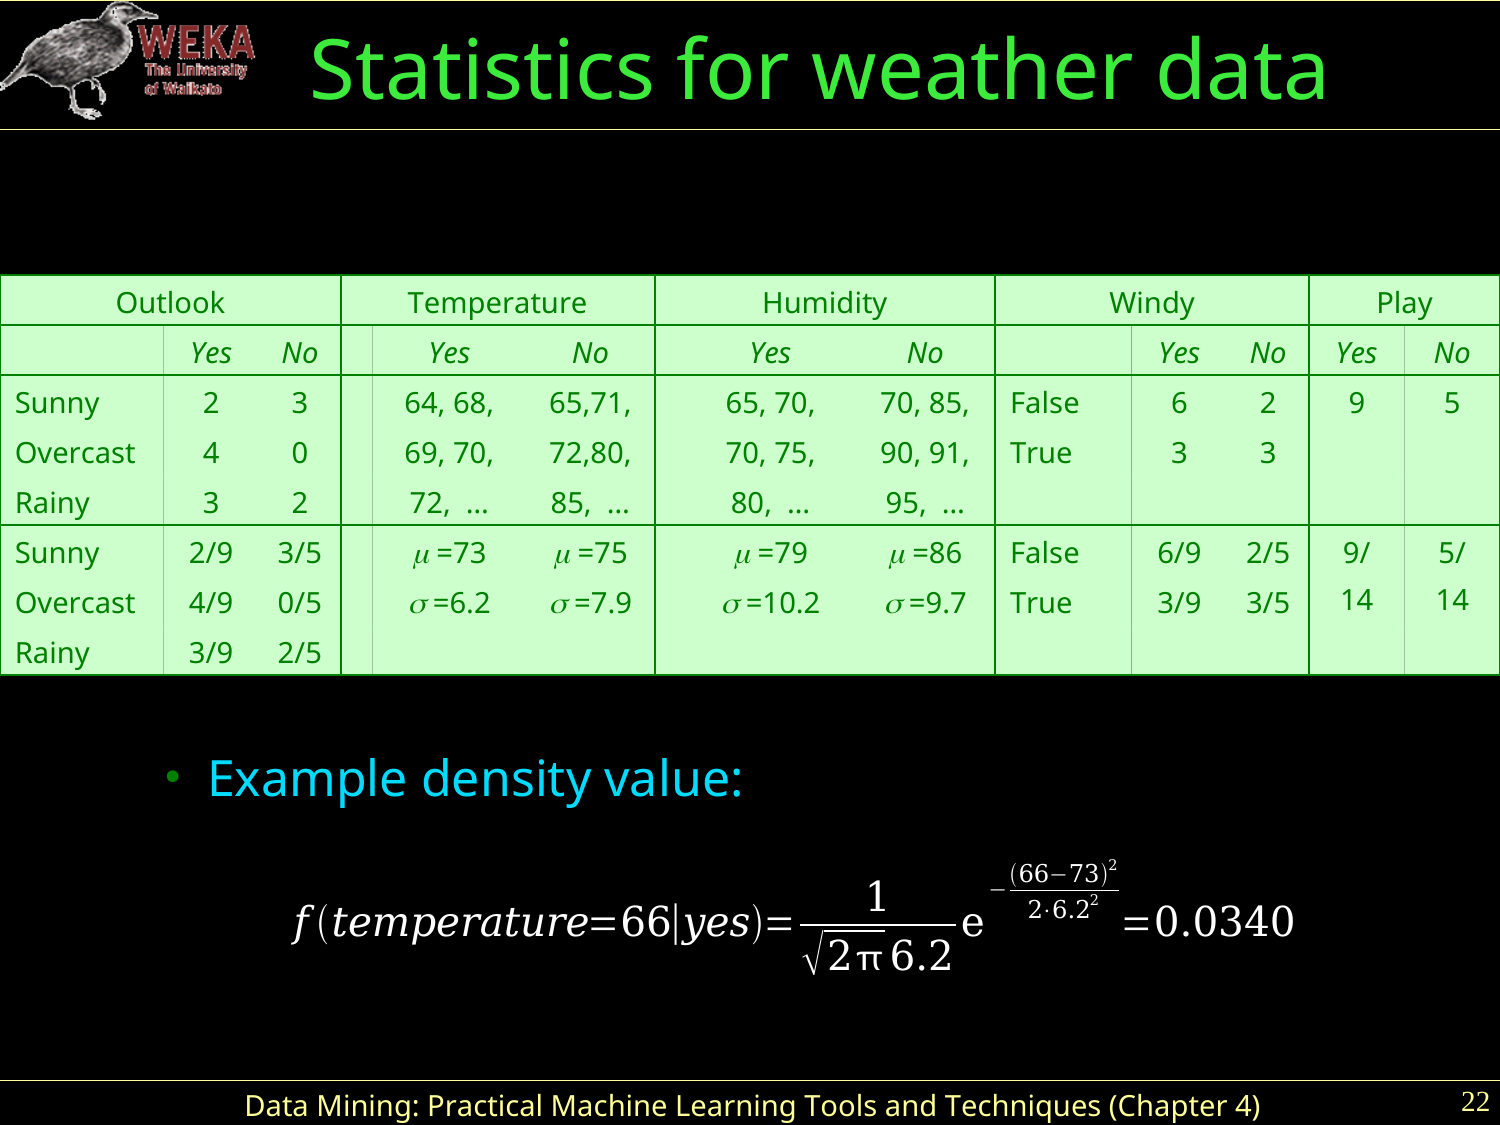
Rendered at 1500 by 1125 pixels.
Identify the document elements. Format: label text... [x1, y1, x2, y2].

text_box False [996, 376, 1132, 425]
text_box 2/5 [260, 625, 340, 674]
text_box Yes [1132, 326, 1228, 374]
text_box True [996, 425, 1132, 475]
text_box Yes [164, 326, 260, 374]
text_box 5 [1405, 376, 1499, 425]
text_box  =75 [527, 526, 654, 575]
text_box [996, 625, 1308, 674]
text_box Rainy [1, 475, 164, 524]
text_box No [856, 326, 994, 374]
text_box Overcast [1, 425, 164, 475]
text_box Sunny [1, 526, 164, 575]
text_box 9/ 14 [1310, 526, 1405, 575]
text_box 3/9 [1132, 575, 1228, 625]
text_box 6/9 [1132, 526, 1228, 575]
text_box Windy [996, 276, 1308, 324]
text_box  =7.9 [527, 575, 654, 625]
text_box Example density value: [149, 736, 1388, 973]
text_box  =9.7 [856, 575, 994, 625]
text_box 69, 70, [373, 425, 527, 475]
chart [287, 856, 1300, 984]
text_box 65, 70, [687, 376, 856, 425]
text_box Yes [687, 326, 856, 374]
text_box Outlook [1, 276, 340, 324]
text_box  =86 [856, 526, 994, 575]
text_box 6 [1132, 376, 1228, 425]
text_box 2/9 [164, 526, 260, 575]
text_box 95, … [856, 475, 994, 524]
text_box 3 [164, 475, 260, 524]
text_box  =6.2 [373, 575, 527, 625]
text_box [656, 376, 687, 524]
text_box 2 [260, 475, 340, 524]
text_box 4 [164, 425, 260, 475]
text_box 70, 75, [687, 425, 856, 475]
text_box 5/ 14 [1405, 526, 1499, 575]
text_box 72, … [373, 475, 527, 524]
text_box 3 [260, 376, 340, 425]
text_box 70, 85, [856, 376, 994, 425]
text_box 3/9 [164, 625, 260, 674]
text_box 2/5 [1228, 526, 1308, 575]
text_box 90, 91, [856, 425, 994, 475]
text_box Rainy [1, 625, 164, 674]
title Statistics for weather data [295, 0, 1500, 148]
text_box 80, … [687, 475, 856, 524]
text_box 4/9 [164, 575, 260, 625]
text_box 3 [1132, 425, 1228, 475]
picture [0, 1, 266, 129]
text_box [656, 526, 994, 674]
text_box No [260, 326, 340, 374]
text_box  =73 [373, 526, 527, 575]
text_box Temperature [342, 276, 654, 324]
text_box True [996, 575, 1132, 625]
text_box 9 [1310, 376, 1405, 425]
text_box Yes [1310, 326, 1405, 374]
text_box No [1228, 326, 1308, 374]
text_box 3/5 [260, 526, 340, 575]
text_box 65,71, [527, 376, 654, 425]
text_box  =10.2 [687, 575, 856, 625]
text_box [1310, 425, 1499, 524]
text_box [342, 526, 654, 674]
text_box 2 [164, 376, 260, 425]
text_box No [1405, 326, 1499, 374]
text_box No [527, 326, 654, 374]
text_box 0/5 [260, 575, 340, 625]
text_box 85, … [527, 475, 654, 524]
text_box 72,80, [527, 425, 654, 475]
text_box  =79 [687, 526, 856, 575]
text_box Yes [373, 326, 527, 374]
text_box Play [1310, 276, 1499, 324]
text_box [1, 326, 164, 374]
text_box [996, 326, 1132, 374]
text_box Humidity [656, 276, 994, 324]
text_box Sunny [1, 376, 164, 425]
text_box [656, 326, 687, 374]
text_box 2 [1228, 376, 1308, 425]
text_box 3/5 [1228, 575, 1308, 625]
text_box [342, 326, 373, 374]
text_box Overcast [1, 575, 164, 625]
text_box 3 [1228, 425, 1308, 475]
text_box [342, 376, 373, 524]
text_box [996, 475, 1308, 524]
text_box 0 [260, 425, 340, 475]
text_box 64, 68, [373, 376, 527, 425]
text_box [1310, 575, 1499, 674]
text_box False [996, 526, 1132, 575]
